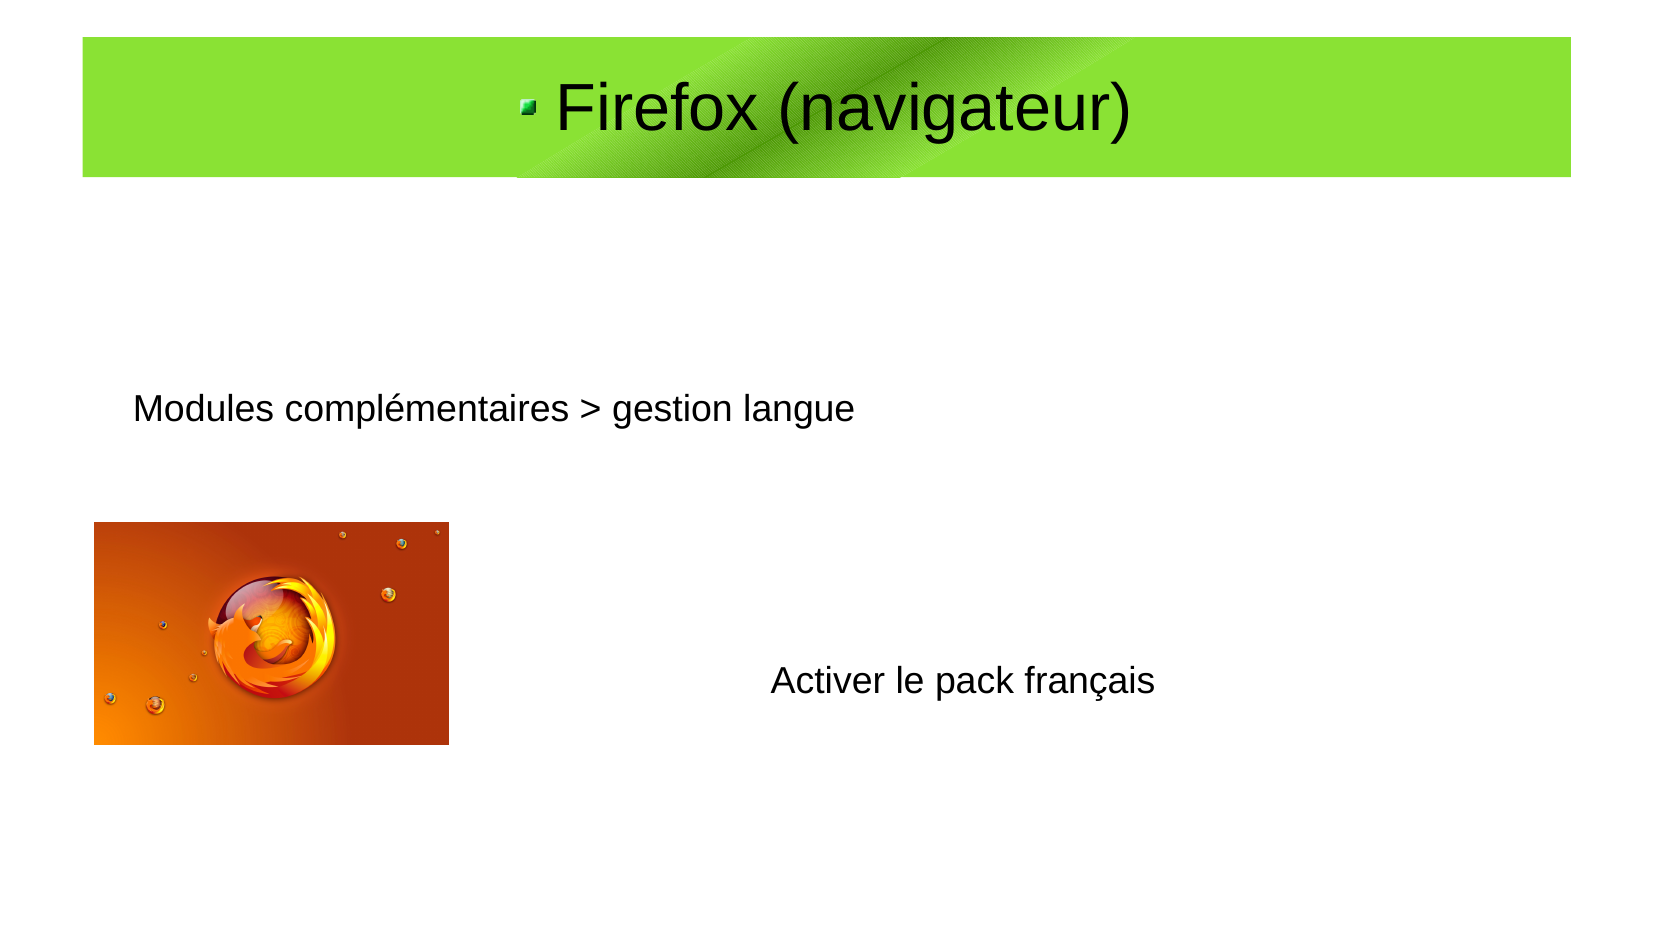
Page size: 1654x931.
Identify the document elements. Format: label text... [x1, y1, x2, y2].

text_box Modules complémentaires > gestion langue [118, 380, 1595, 438]
text_box Activer le pack français [755, 651, 1465, 709]
subtitle Firefox (navigateur) [82, 37, 1571, 178]
picture [94, 522, 449, 745]
